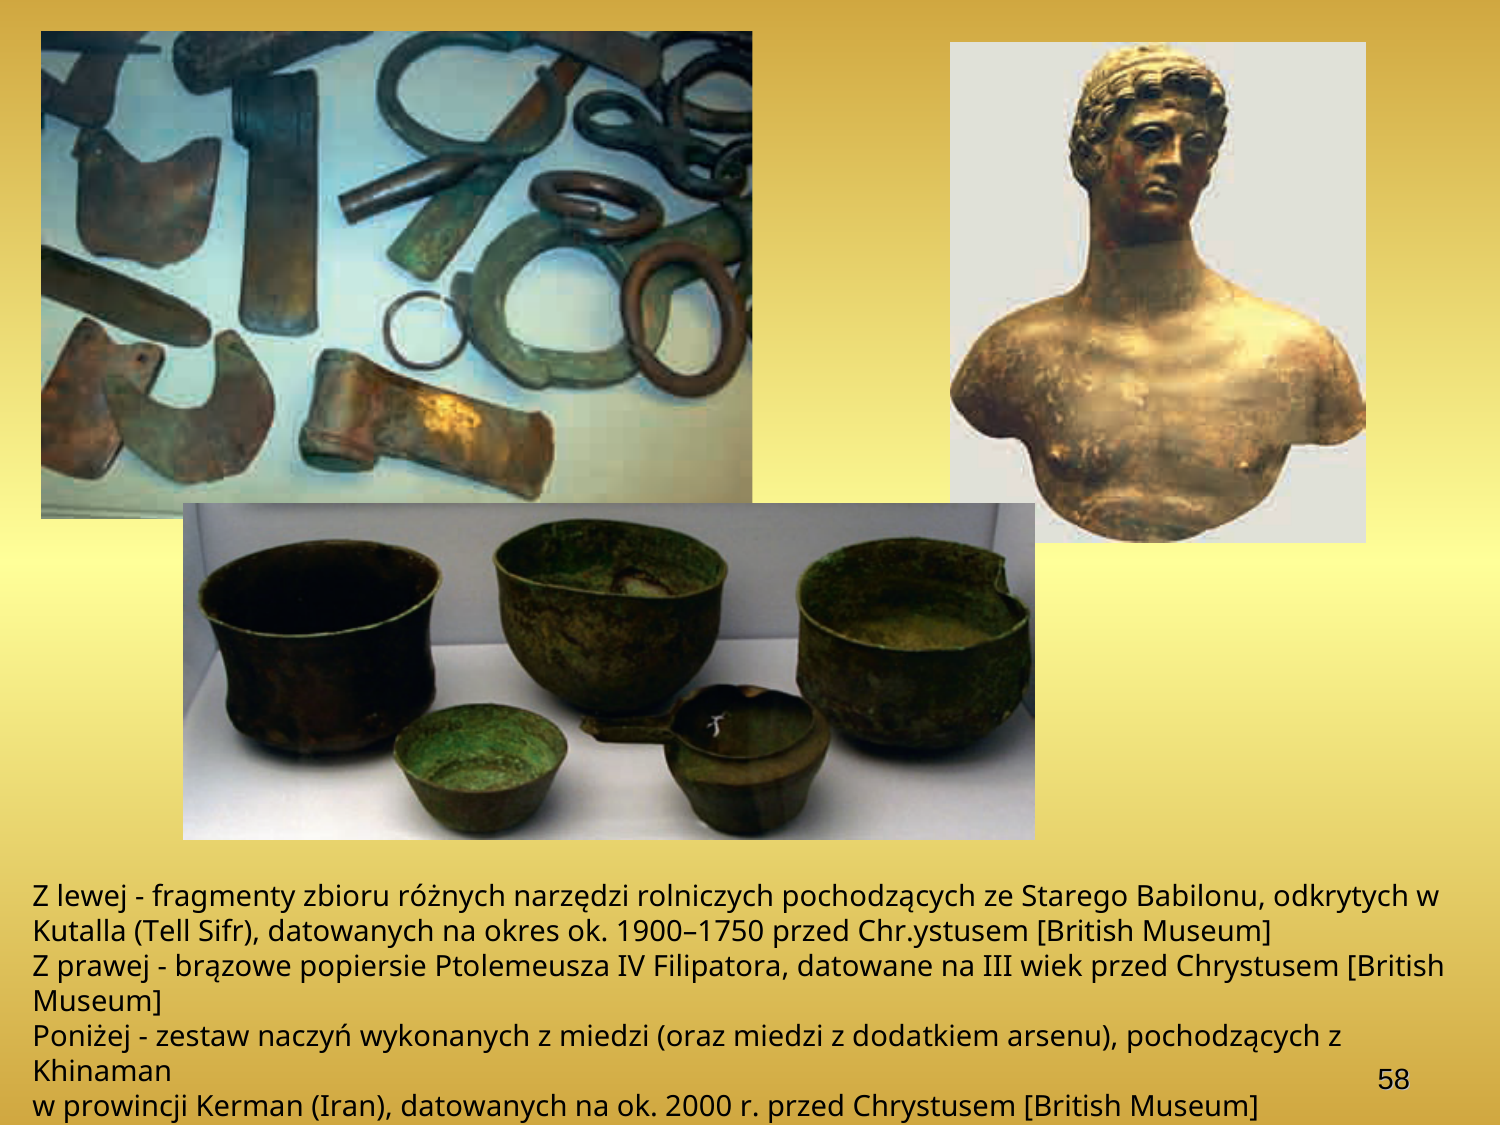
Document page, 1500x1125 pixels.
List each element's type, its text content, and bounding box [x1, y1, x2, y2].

text_box Z lewej - fragmenty zbioru różnych narzędzi rolniczych pochodzących ze Starego Babilonu, odkrytych w Kutalla (Tell Sifr), datowanych na okres ok. 1900–1750 przed Chr.ystusem [British Museum] Z prawej - brązowe popiersie Ptolemeusza IV Filipatora, datowane na III wiek przed Chrystusem [British Museum] Poniżej - zestaw naczyń wykonanych z miedzi (oraz miedzi z dodatkiem arsenu), pochodzących z Khinaman w prowincji Kerman (Iran), datowanych na ok. 2000 r. przed Chrystusem [British Museum] [17, 869, 1471, 1125]
text_box [41, 31, 753, 519]
picture [183, 42, 1366, 840]
